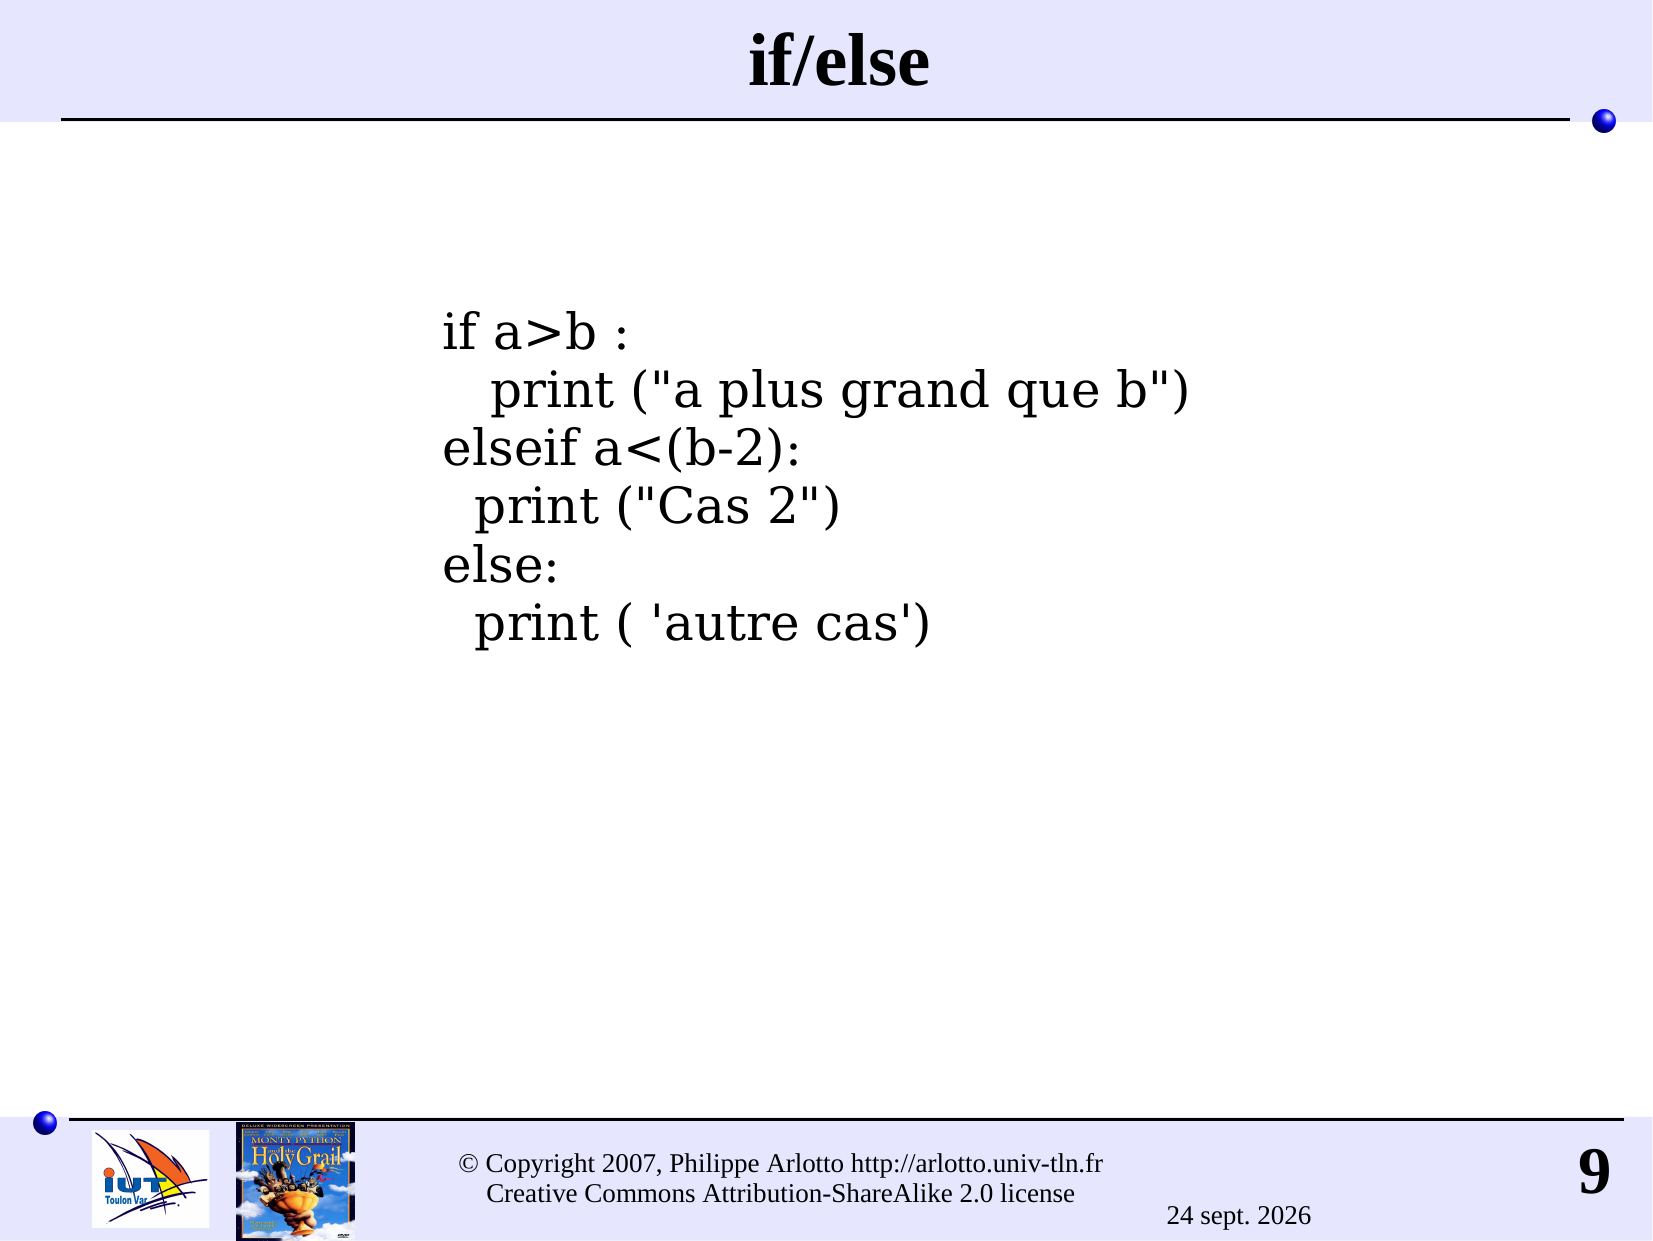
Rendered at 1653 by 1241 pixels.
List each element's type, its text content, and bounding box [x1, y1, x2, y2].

title if/else [95, 11, 1585, 110]
text_box if a>b : print ("a plus grand que b") elseif a<(b-2): print ("Cas 2") else: print ( 'autre cas') [442, 302, 1192, 827]
picture [236, 1122, 355, 1241]
